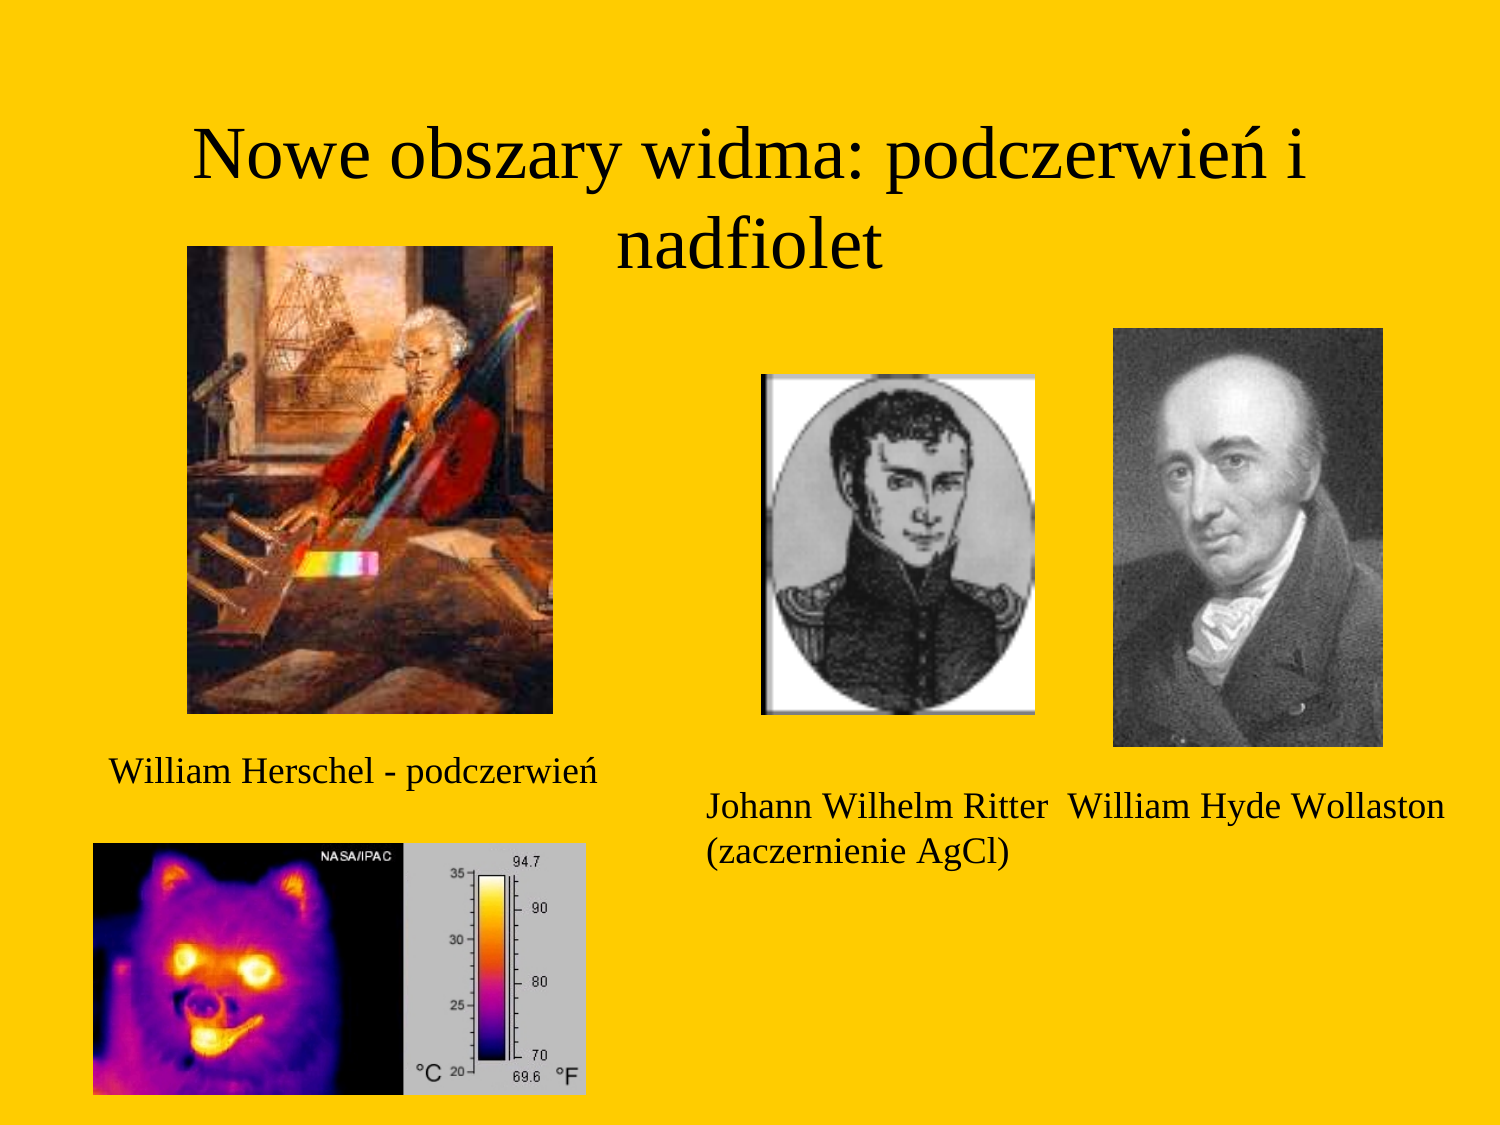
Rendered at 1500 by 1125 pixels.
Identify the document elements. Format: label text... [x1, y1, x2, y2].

title Nowe obszary widma: podczerwień i nadfiolet [112, 96, 1388, 292]
picture [1113, 328, 1383, 747]
text_box Johann Wilhelm Ritter William Hyde Wollaston (zaczernienie AgCl) [691, 773, 1500, 879]
text_box William Herschel - podczerwień [93, 738, 668, 799]
picture [93, 843, 586, 1095]
picture [761, 374, 1035, 715]
picture [187, 246, 553, 715]
